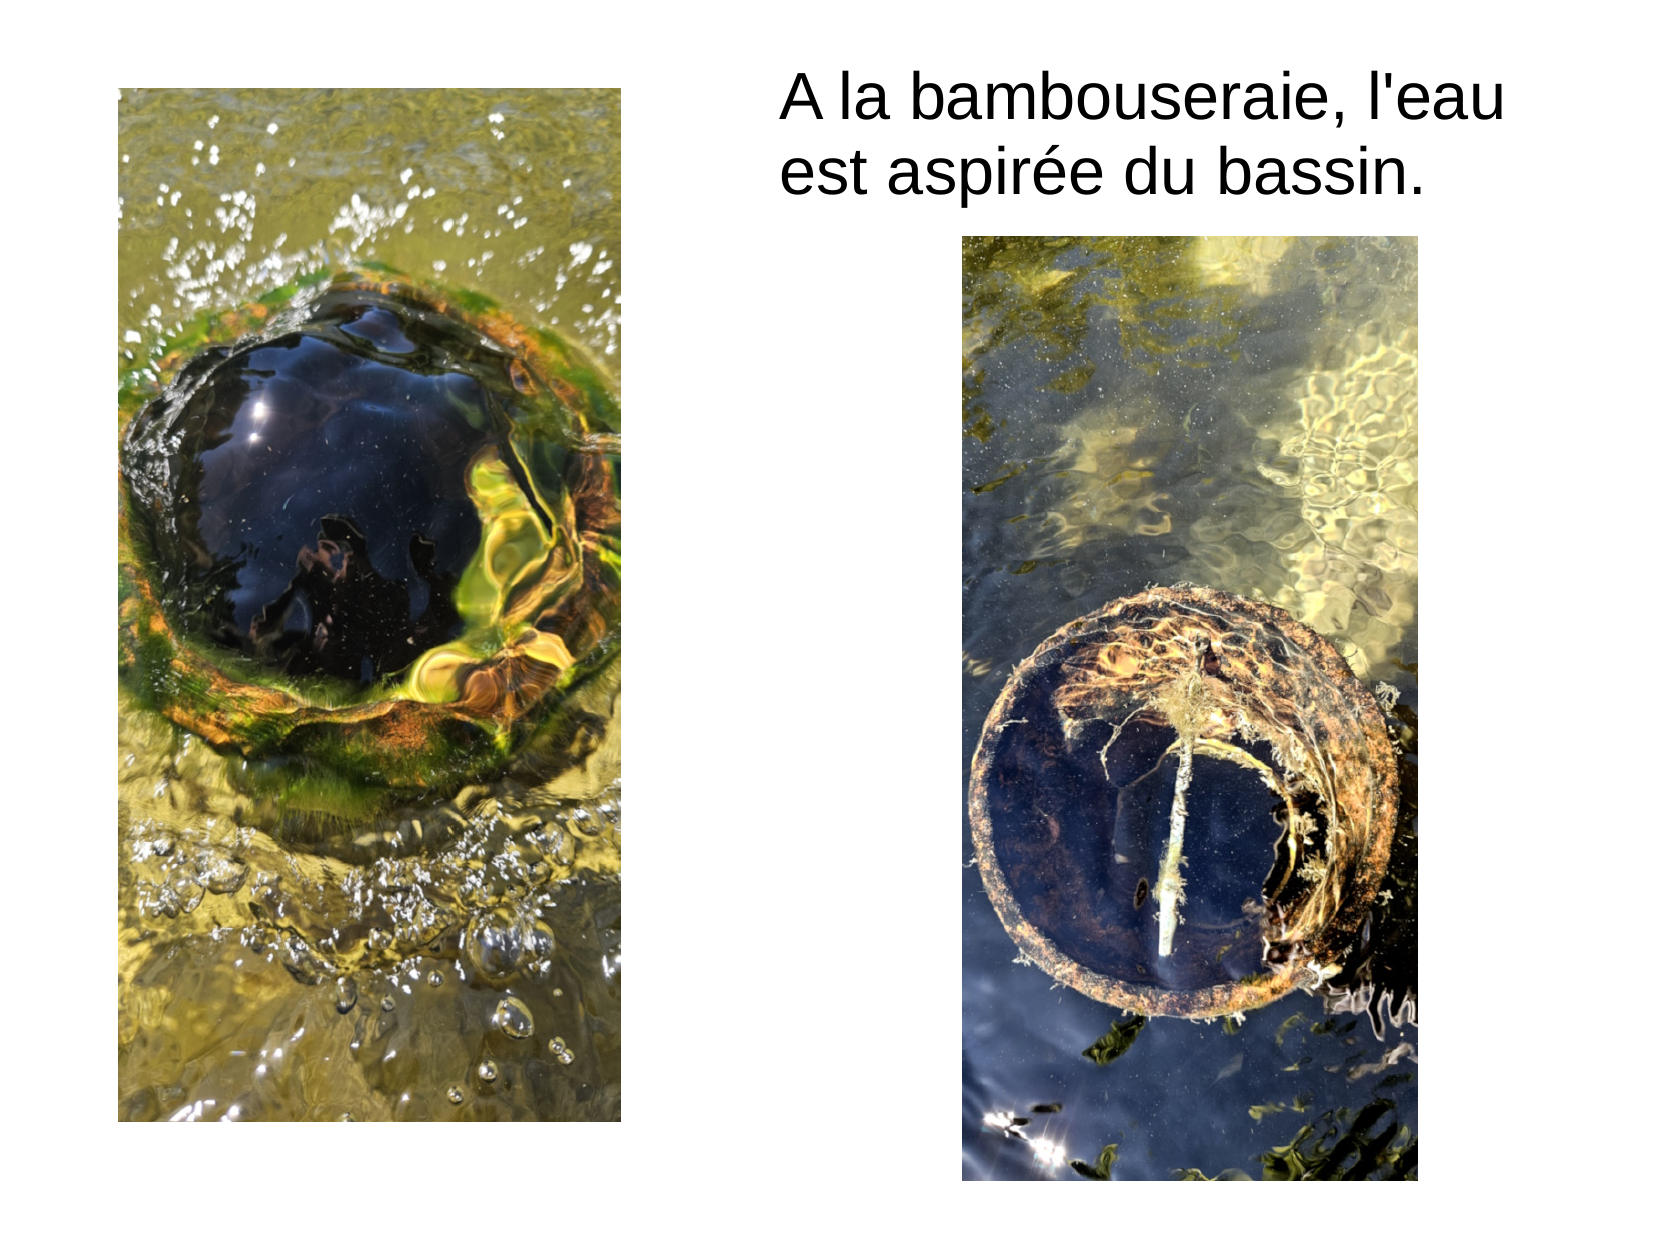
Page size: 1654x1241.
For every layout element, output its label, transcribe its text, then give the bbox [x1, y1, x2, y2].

picture [962, 236, 1418, 1182]
picture [118, 88, 621, 1122]
list A la bambouseraie, l'eau est aspirée du bassin. [708, 59, 1571, 1109]
